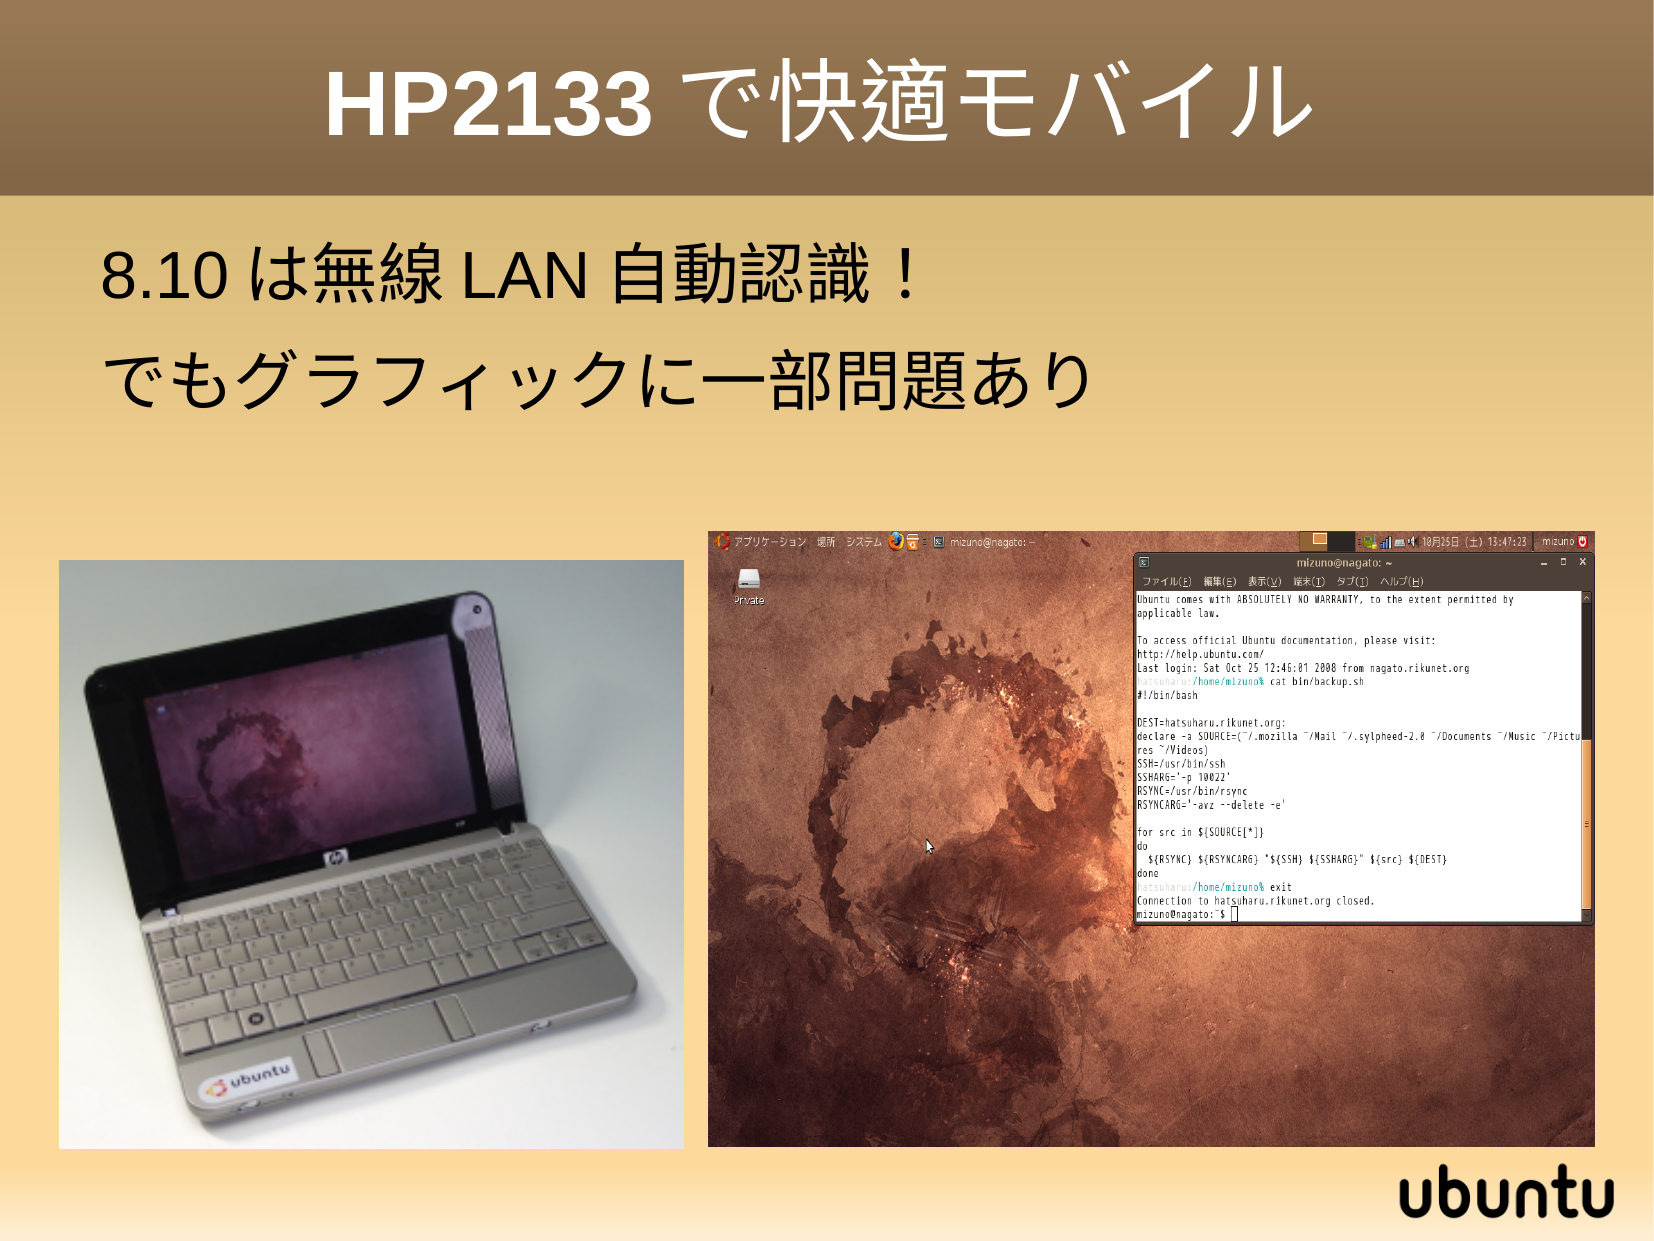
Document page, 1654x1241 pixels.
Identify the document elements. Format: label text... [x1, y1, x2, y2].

picture [0, 0, 1654, 1241]
title HP2133で快適モバイル [76, 7, 1565, 200]
list 8.10は無線LAN自動認識！ でもグラフィックに一部問題あり [82, 236, 1182, 508]
